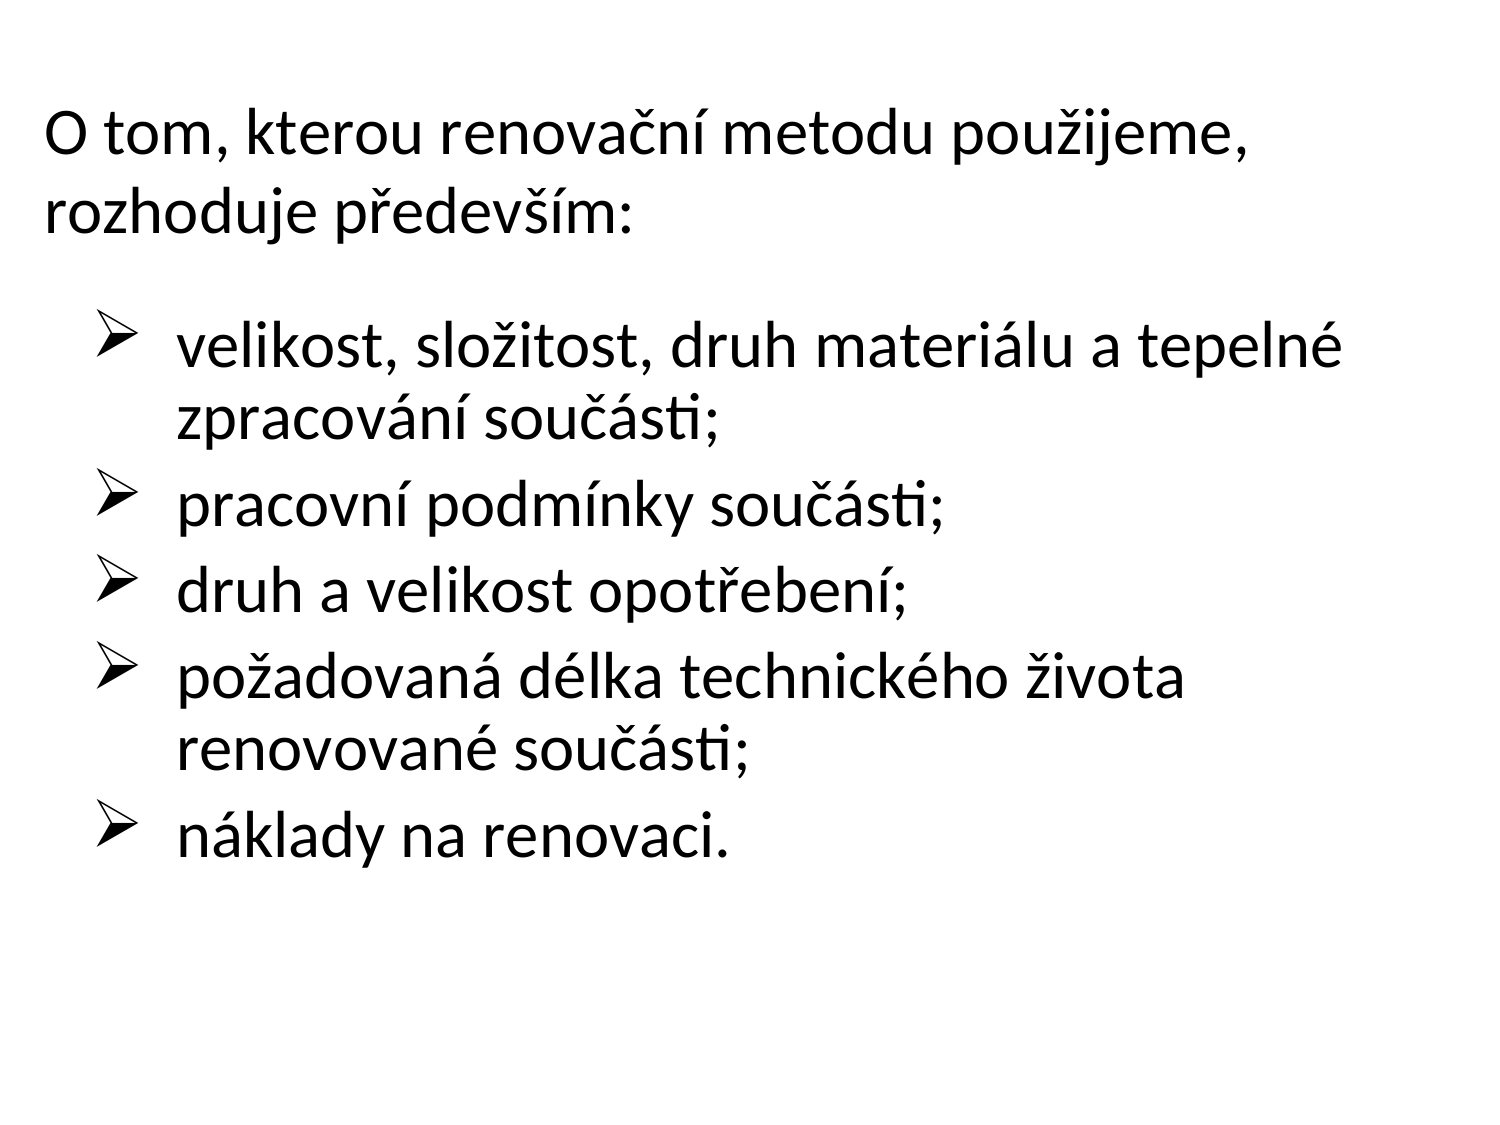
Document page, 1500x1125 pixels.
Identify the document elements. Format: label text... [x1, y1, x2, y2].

title O tom, kterou renovační metodu použijeme, rozhoduje především: [29, 79, 1457, 335]
list velikost, složitost, druh materiálu a tepelné zpracování součásti; pracovní podmínky součásti; druh a velikost opotřebení; požadovaná délka technického života renovované součásti; náklady na renovaci. [76, 302, 1427, 1046]
